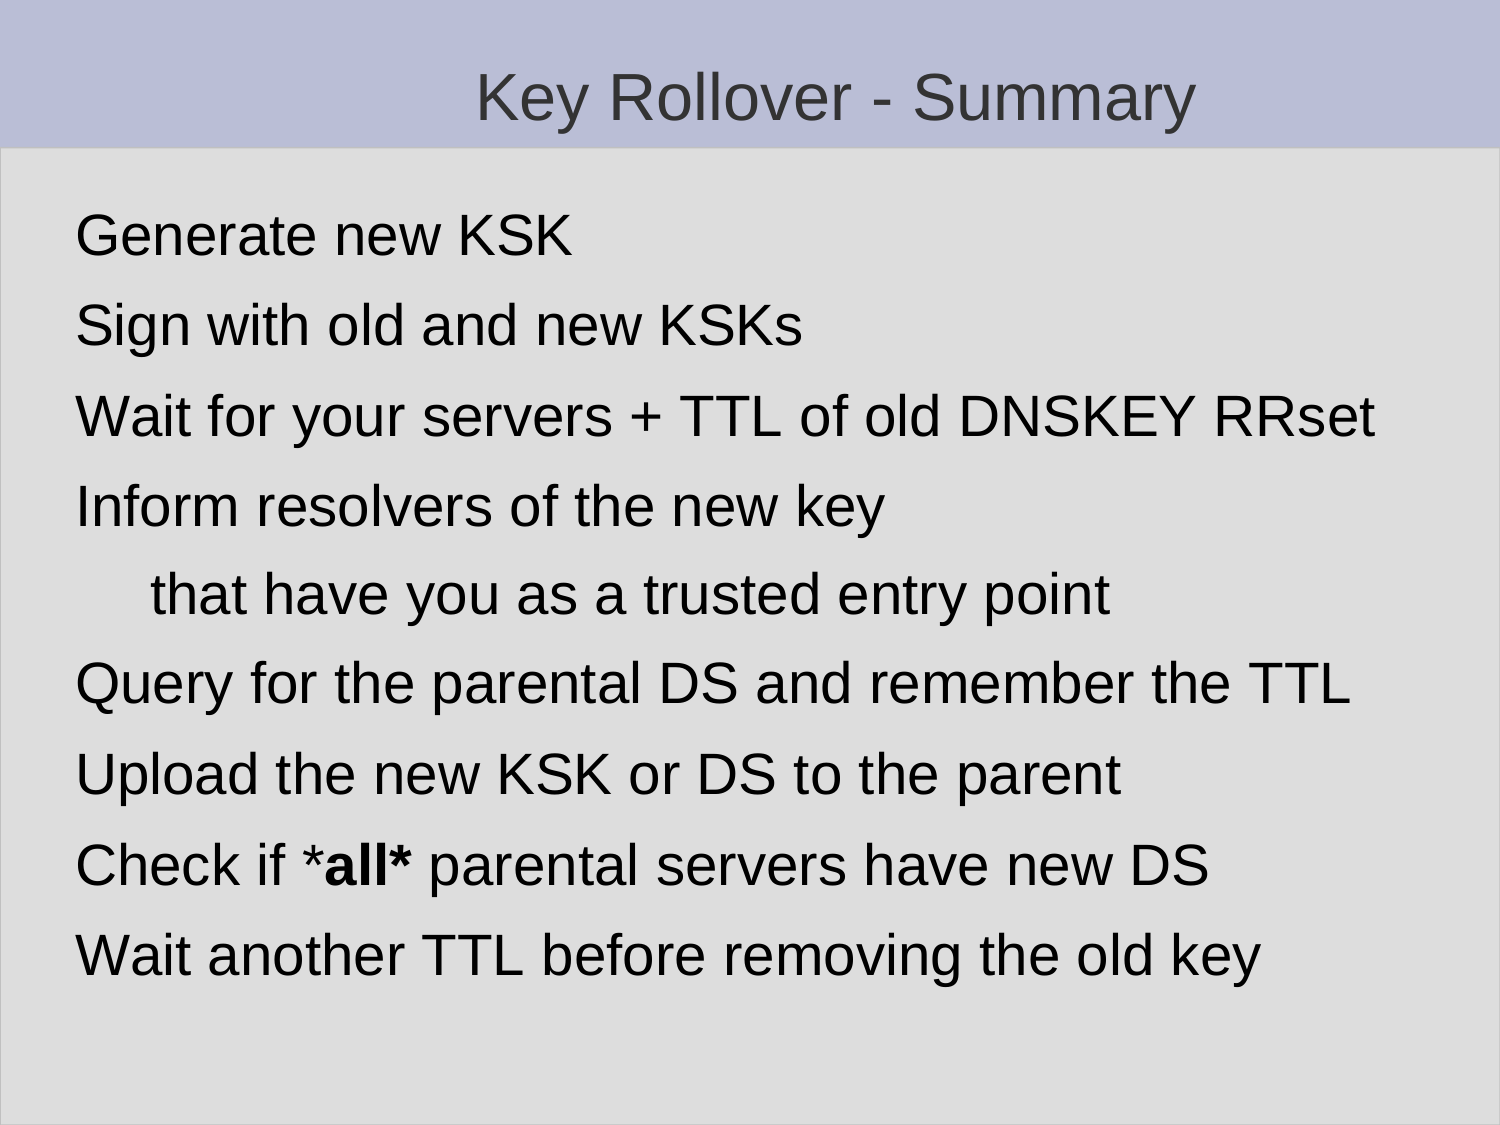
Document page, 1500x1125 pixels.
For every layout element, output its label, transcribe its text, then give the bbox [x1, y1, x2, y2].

title Key Rollover - Summary [196, 52, 1477, 157]
list Generate new KSK Sign with old and new KSKs Wait for your servers + TTL of old DNSKEY RRset Inform resolvers of the new key that have you as a trusted entry point Query for the parental DS and remember the TTL Upload the new KSK or DS to the parent Check if *all* parental servers have new DS Wait another TTL before removing the old key [45, 195, 1500, 1093]
